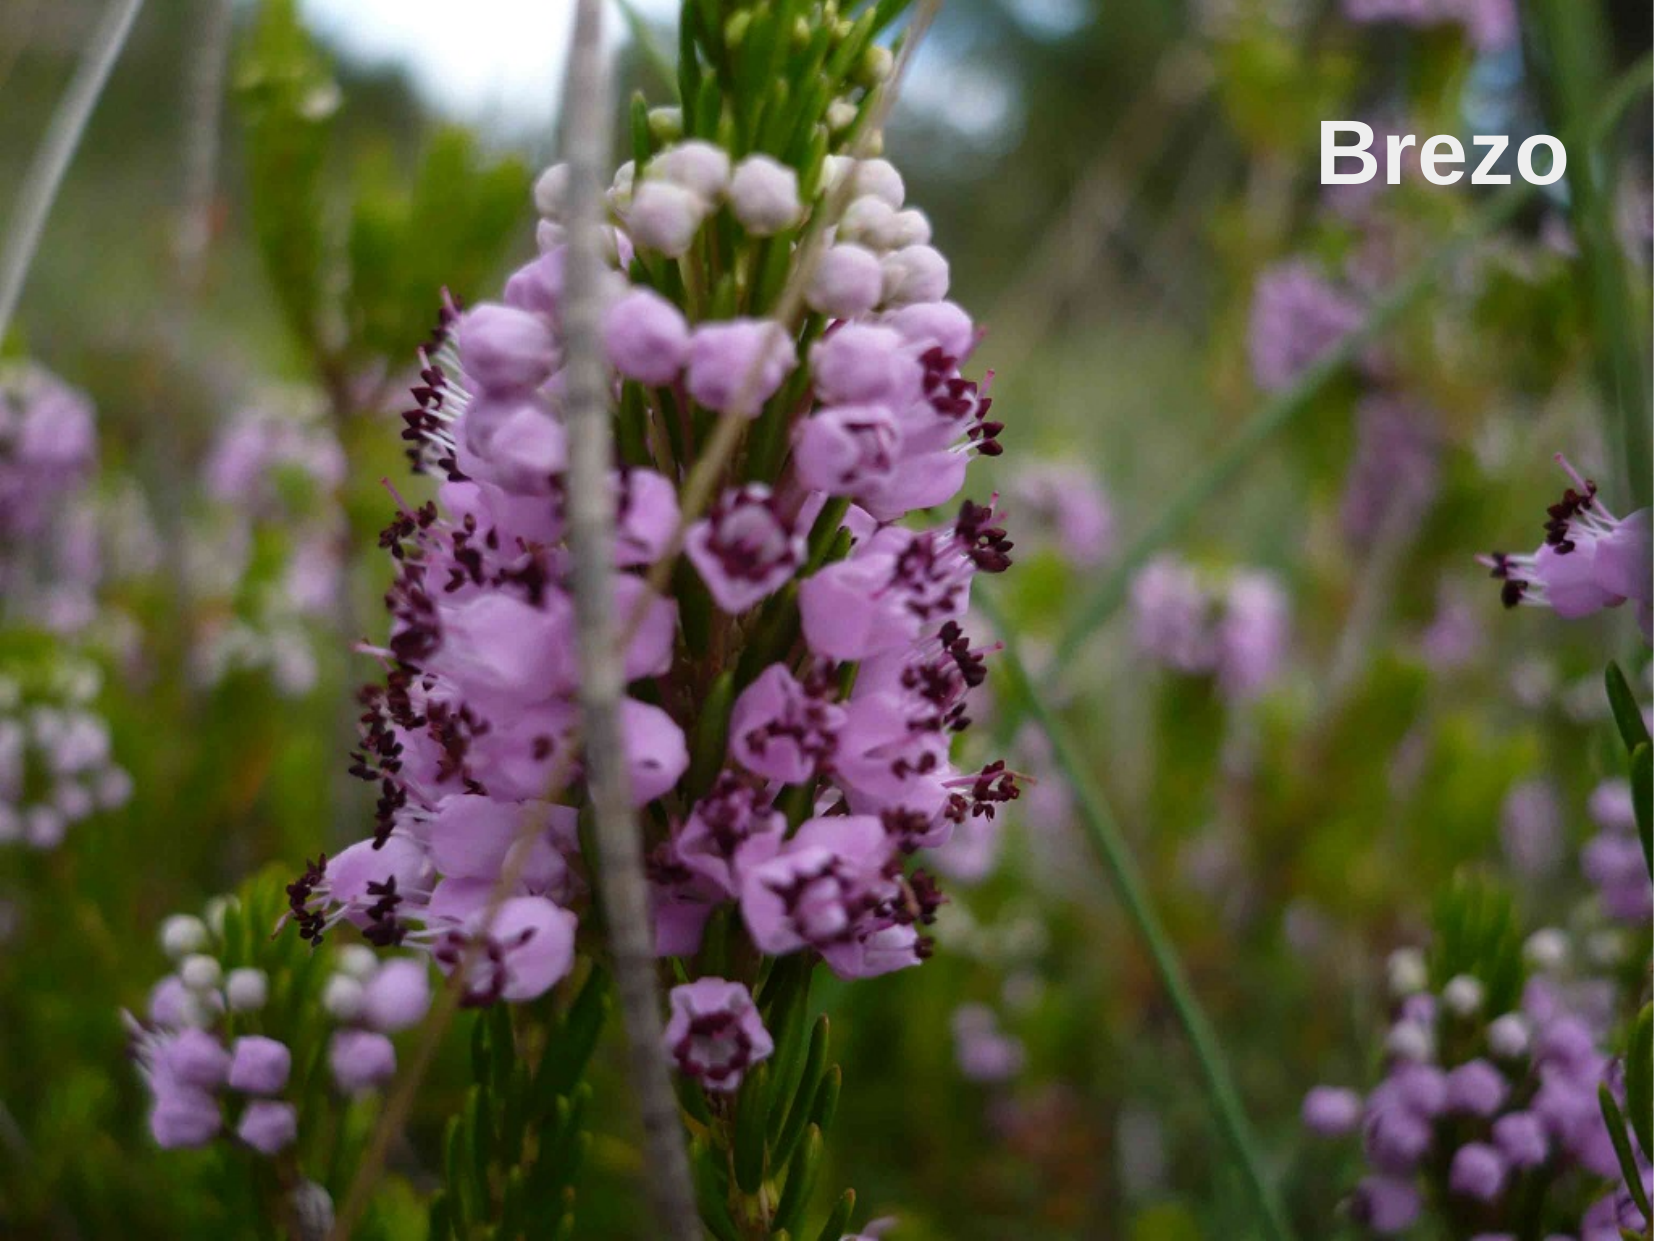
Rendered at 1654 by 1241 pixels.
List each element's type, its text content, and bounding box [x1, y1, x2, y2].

title Brezo [82, 49, 1571, 257]
picture [0, 0, 1654, 1241]
